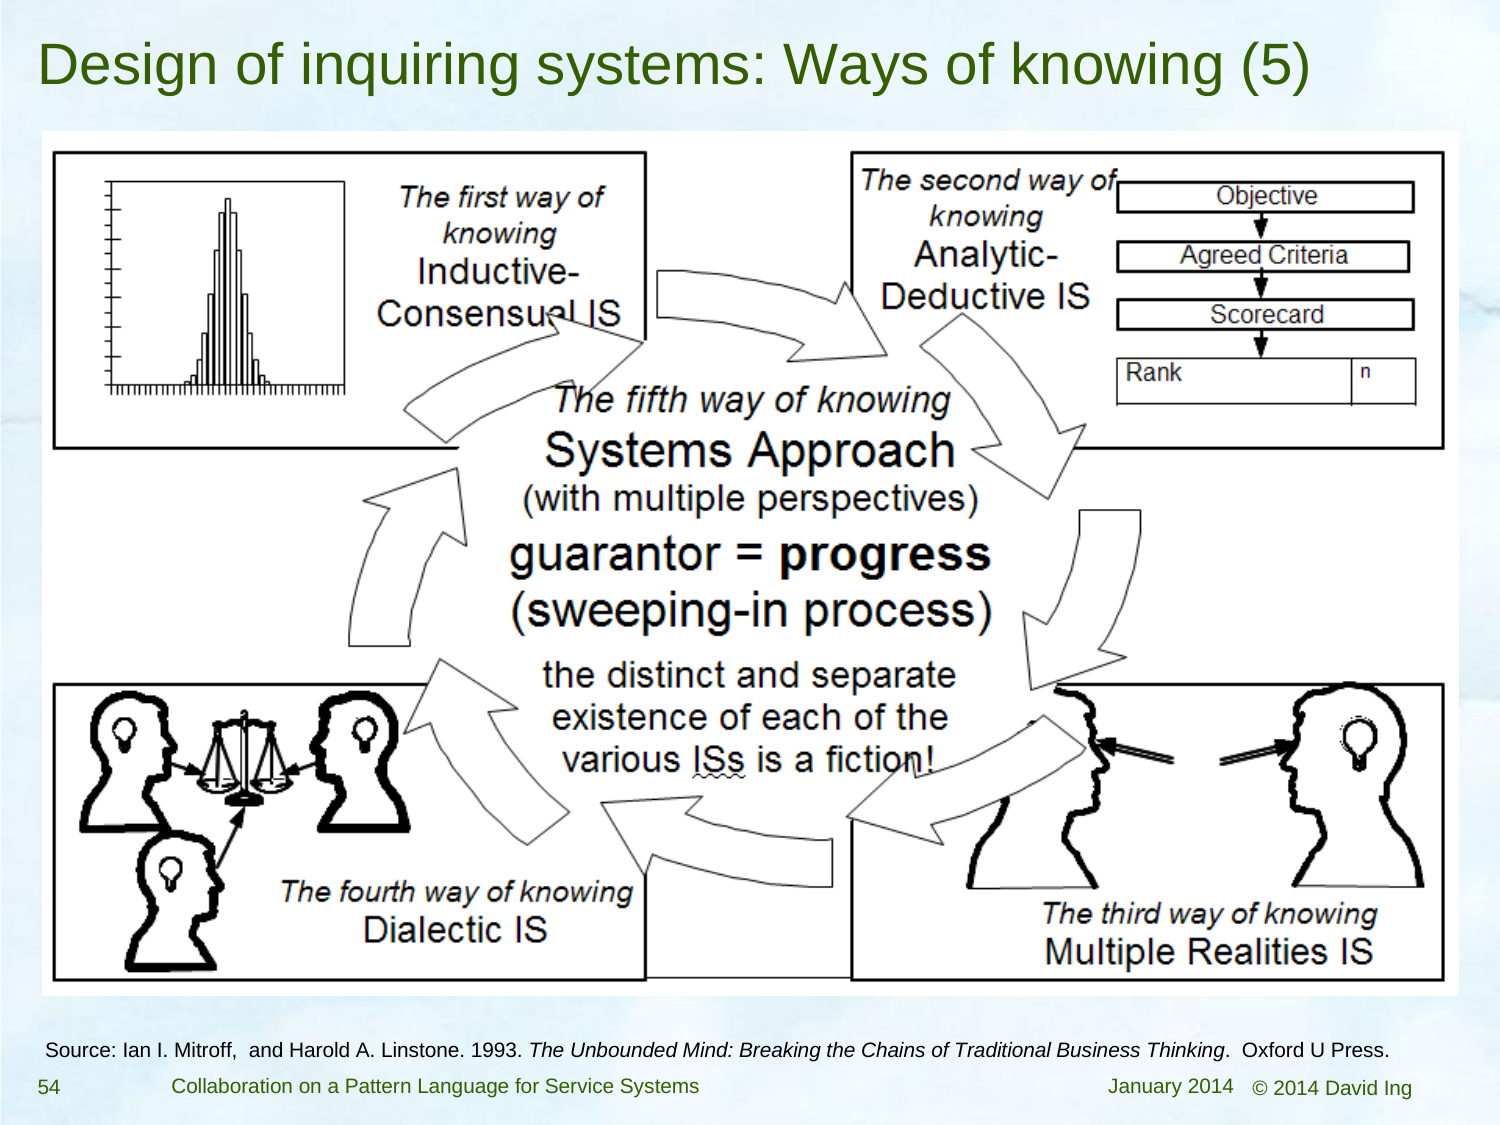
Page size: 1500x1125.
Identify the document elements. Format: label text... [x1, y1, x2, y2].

title Design of inquiring systems: Ways of knowing (5) [37, 37, 1463, 152]
text_box Source: Ian I. Mitroff, and Harold A. Linstone. 1993. The Unbounded Mind: Breaking the Chains of Traditional Business Thinking. Oxford U Press. - [30, 1029, 1427, 1066]
picture [0, 0, 1500, 1125]
